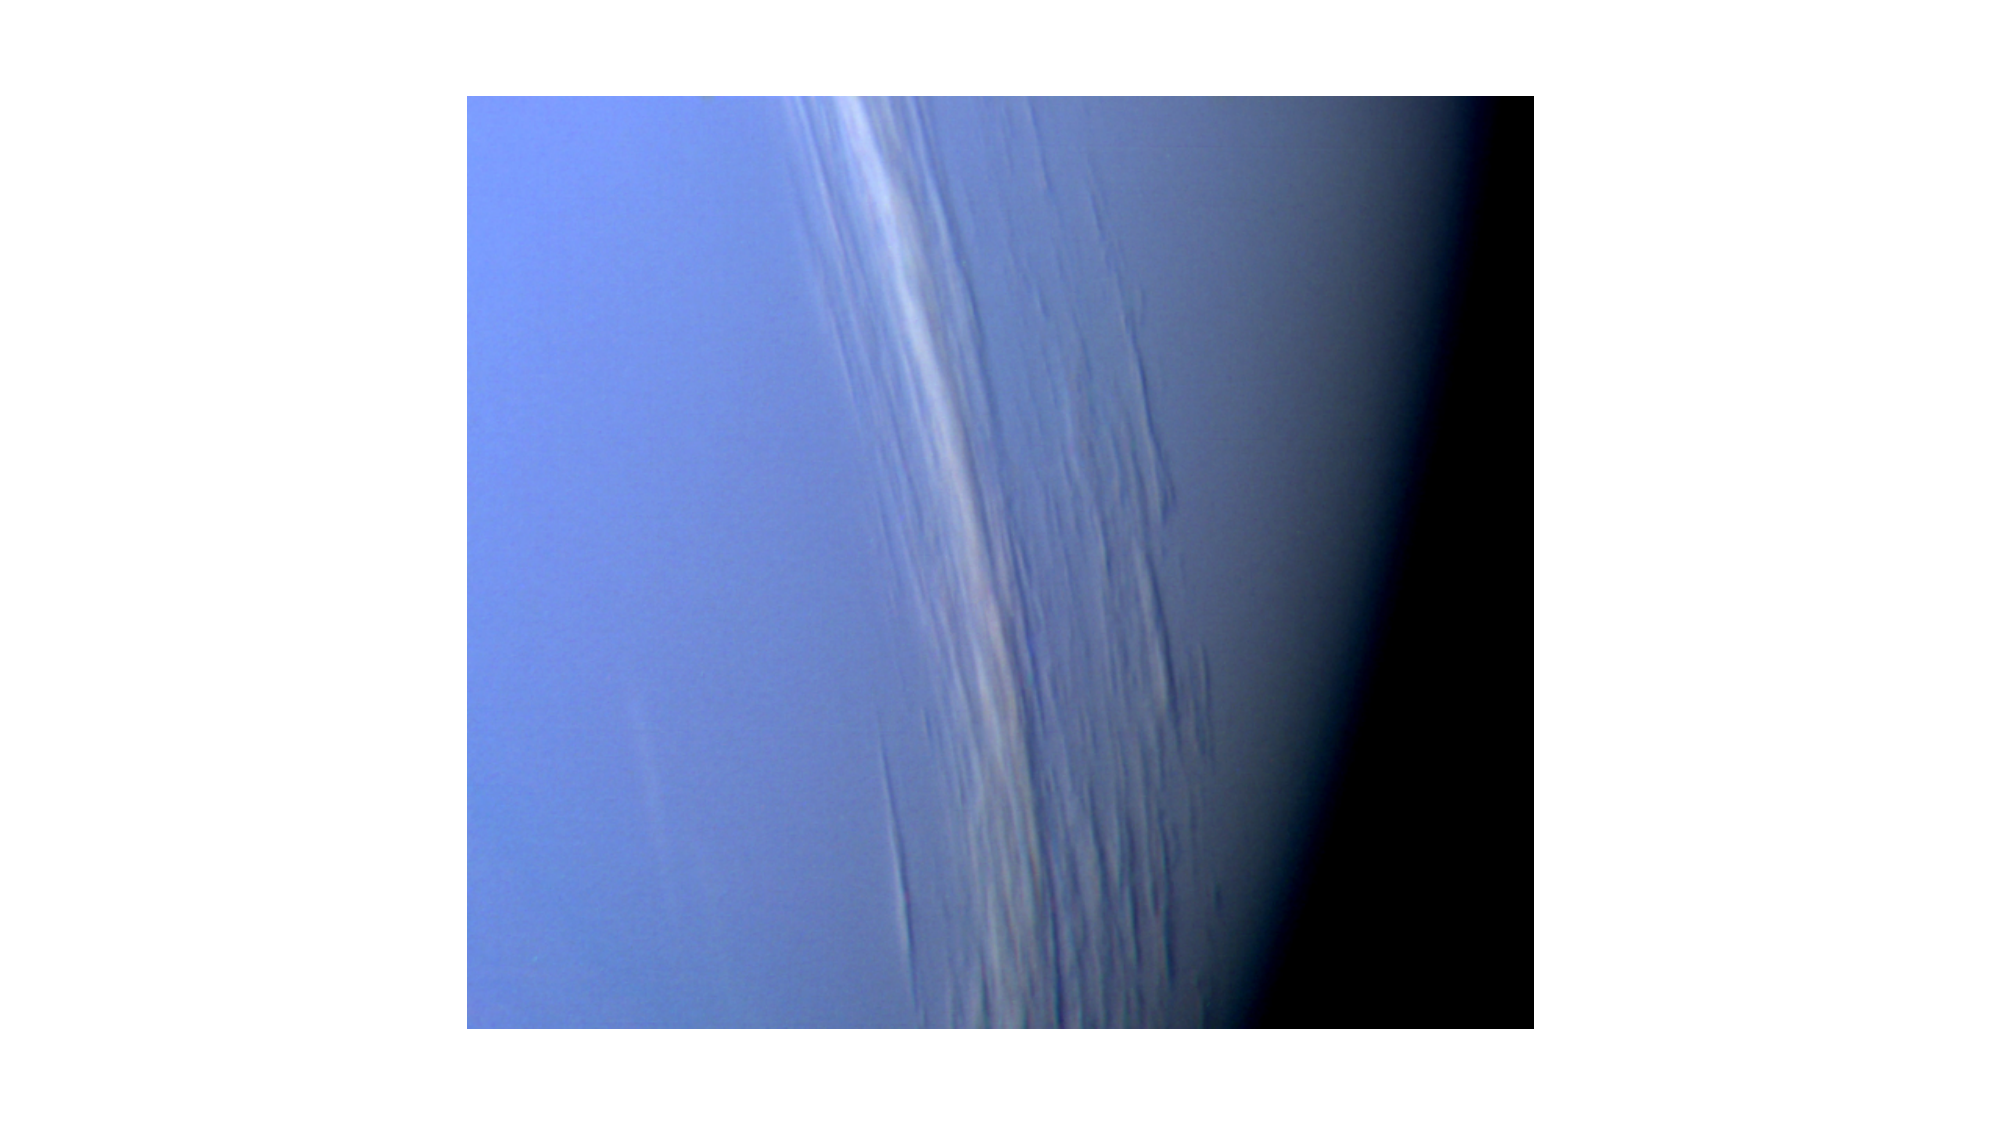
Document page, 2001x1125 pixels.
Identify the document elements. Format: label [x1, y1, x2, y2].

picture [467, 96, 1534, 1029]
